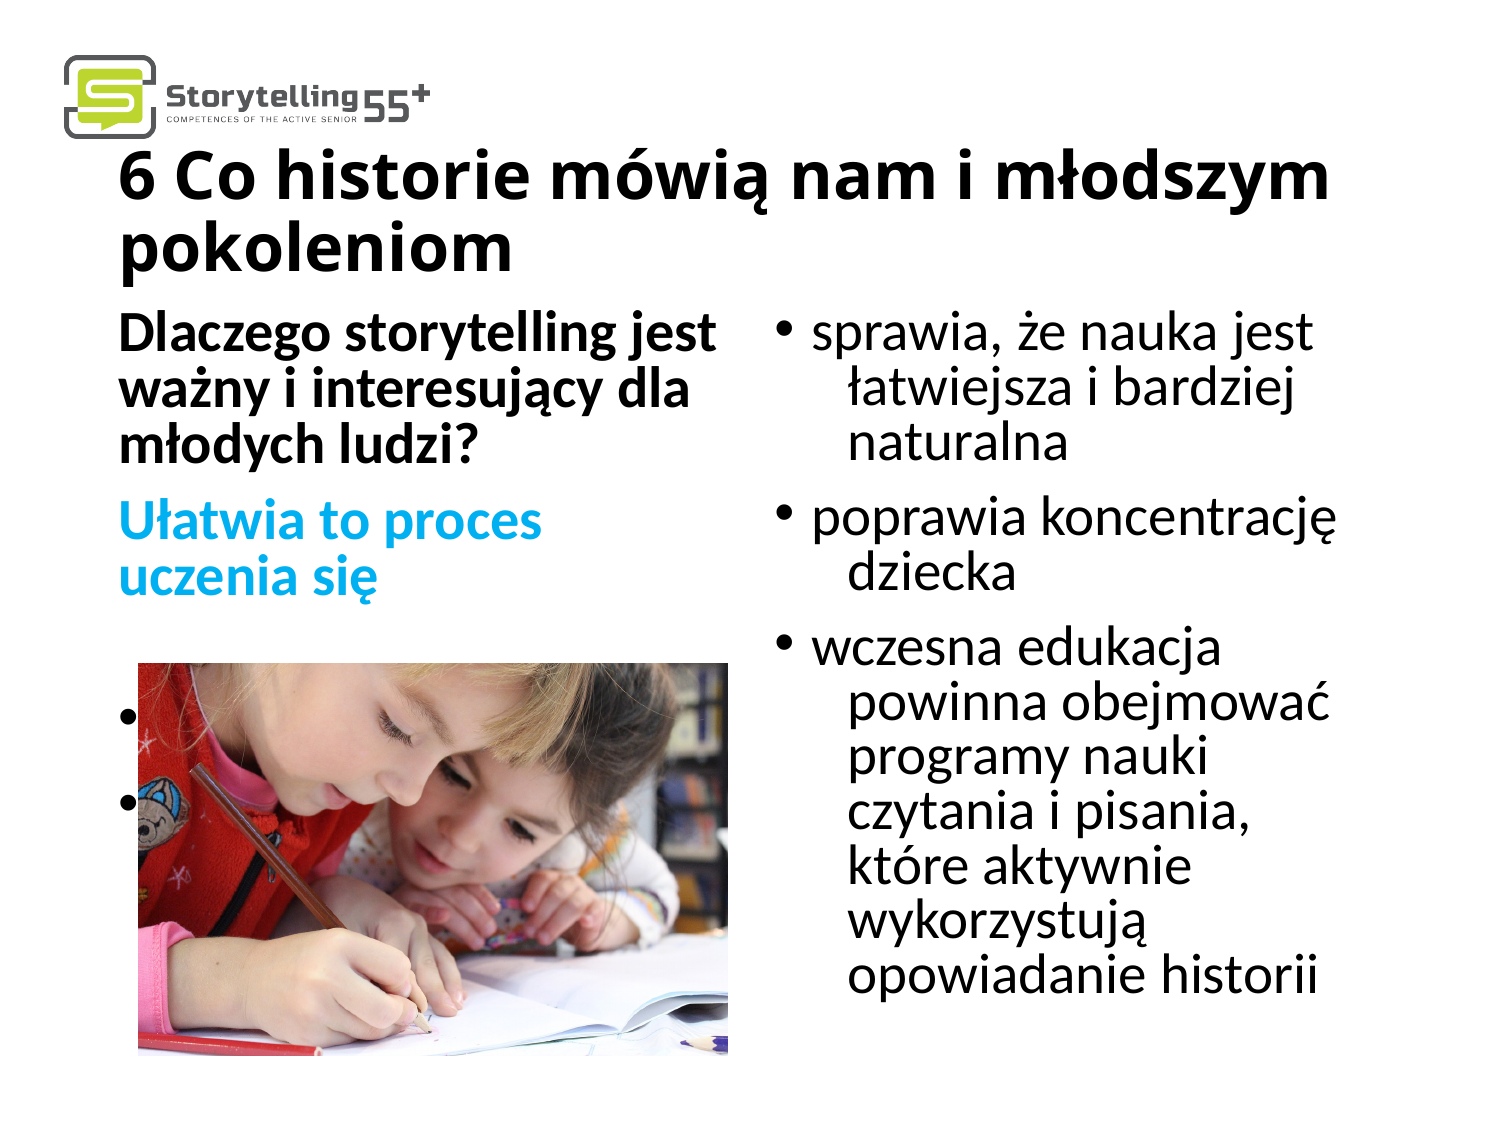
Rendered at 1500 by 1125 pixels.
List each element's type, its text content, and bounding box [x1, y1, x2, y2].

picture [138, 663, 728, 1057]
picture [64, 55, 430, 139]
list Dlaczego storytelling jest ważny i interesujący dla młodych ludzi? Ułatwia to proces uczenia się [103, 299, 741, 1014]
list sprawia, że nauka jest łatwiejsza i bardziej naturalna poprawia koncentrację dziecka wczesna edukacja powinna obejmować programy nauki czytania i pisania, które aktywnie wykorzystują opowiadanie historii [759, 299, 1397, 1014]
title 6 Co historie mówią nam i młodszym pokoleniom [103, 127, 1397, 300]
